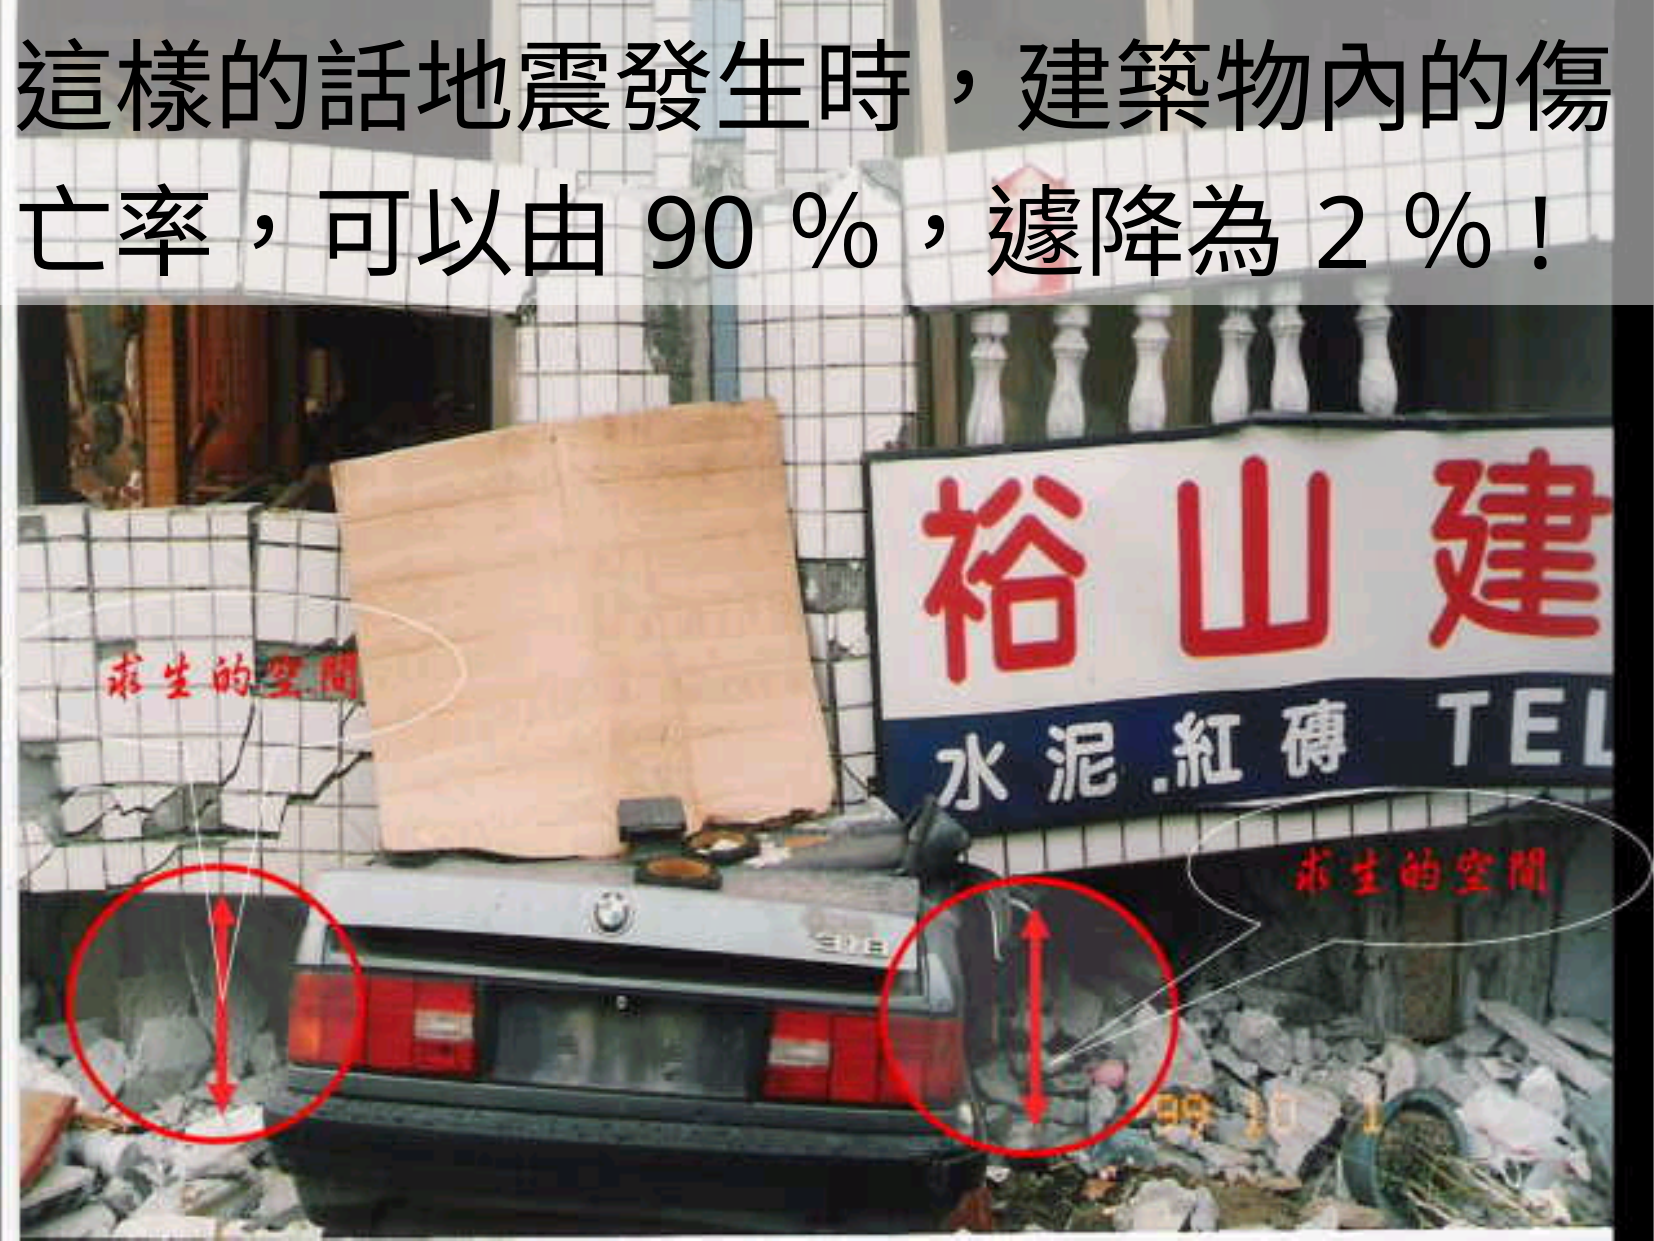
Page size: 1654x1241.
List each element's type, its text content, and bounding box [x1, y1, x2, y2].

picture [0, 305, 1654, 1241]
text_box 這樣的話地震發生時，建築物內的傷亡率，可以由90％，遽降為2％! [0, 0, 1654, 215]
